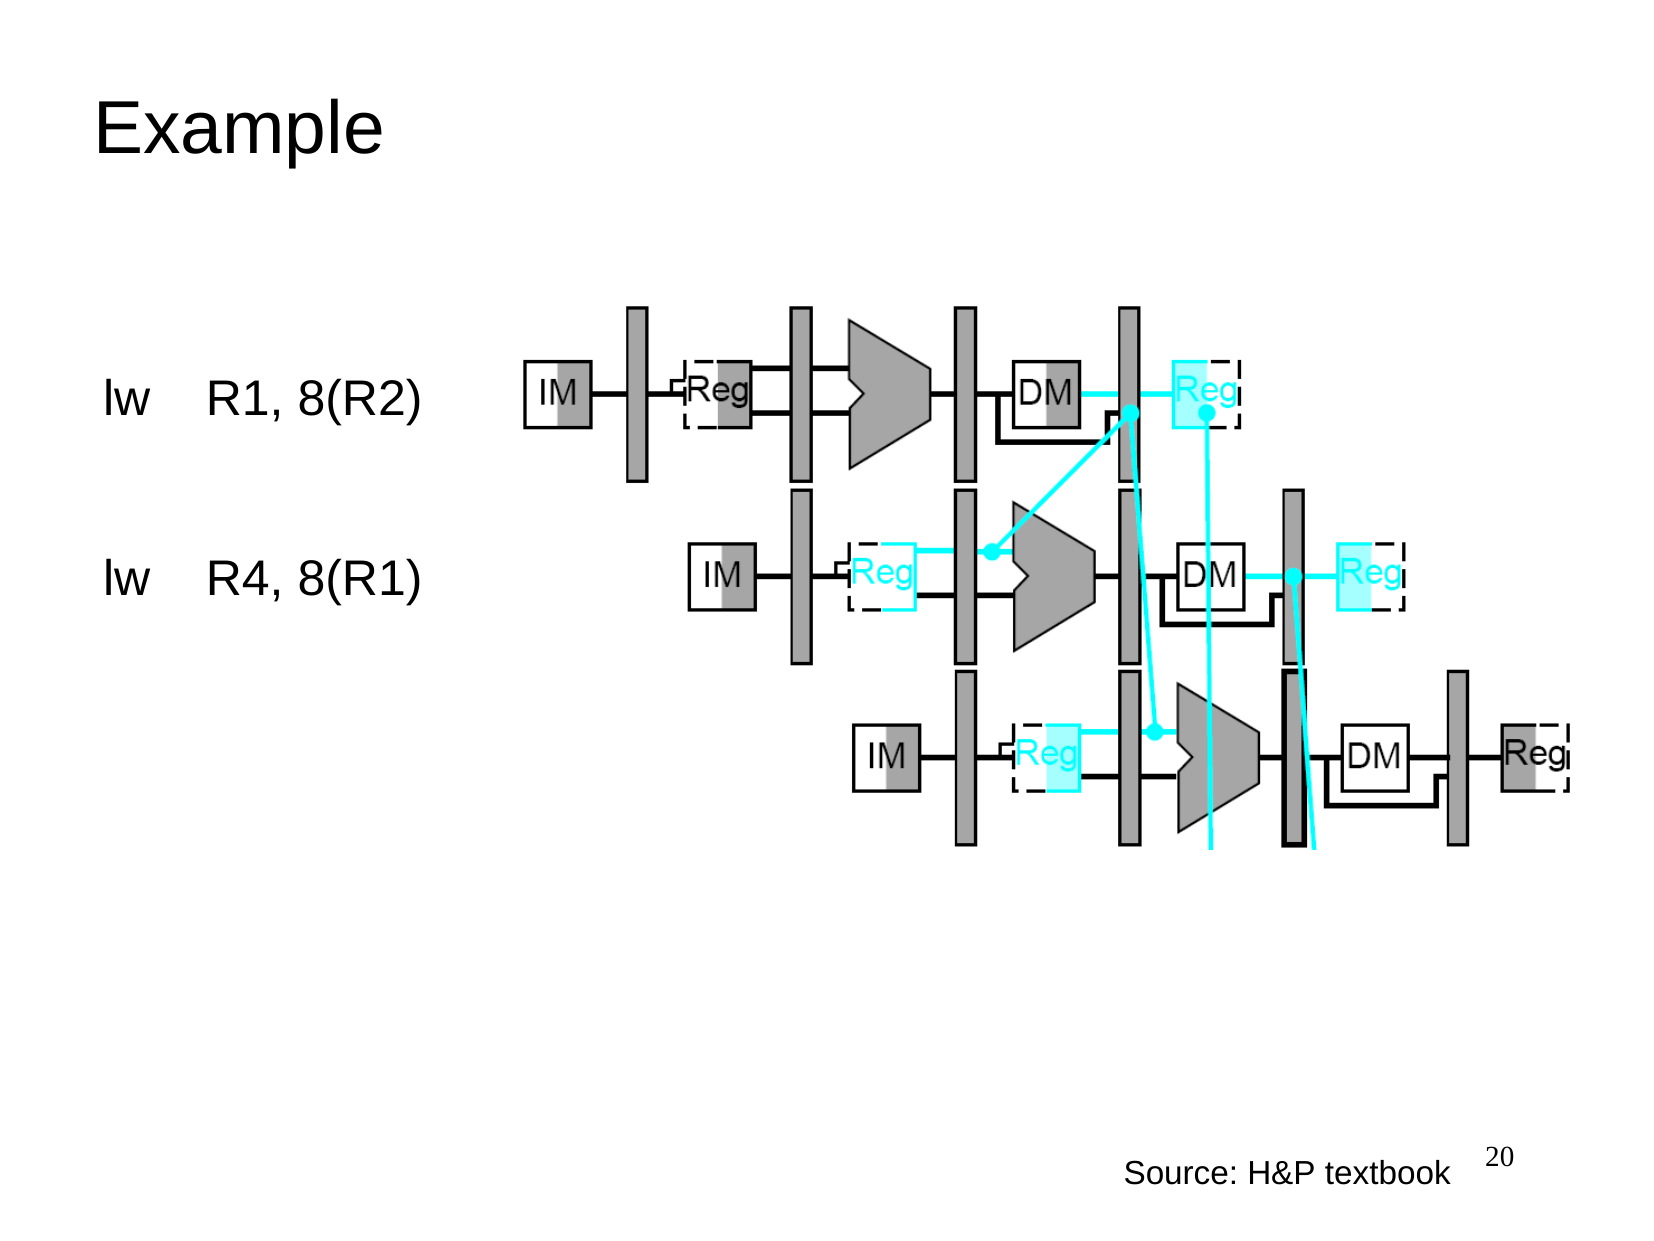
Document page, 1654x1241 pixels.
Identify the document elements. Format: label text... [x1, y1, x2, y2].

picture [482, 275, 1589, 850]
text_box Example [78, 71, 401, 177]
text_box <number> [1184, 1129, 1530, 1213]
text_box lw R1, 8(R2) lw R4, 8(R1) [74, 358, 452, 614]
text_box Source: H&P textbook [1108, 1143, 1467, 1199]
